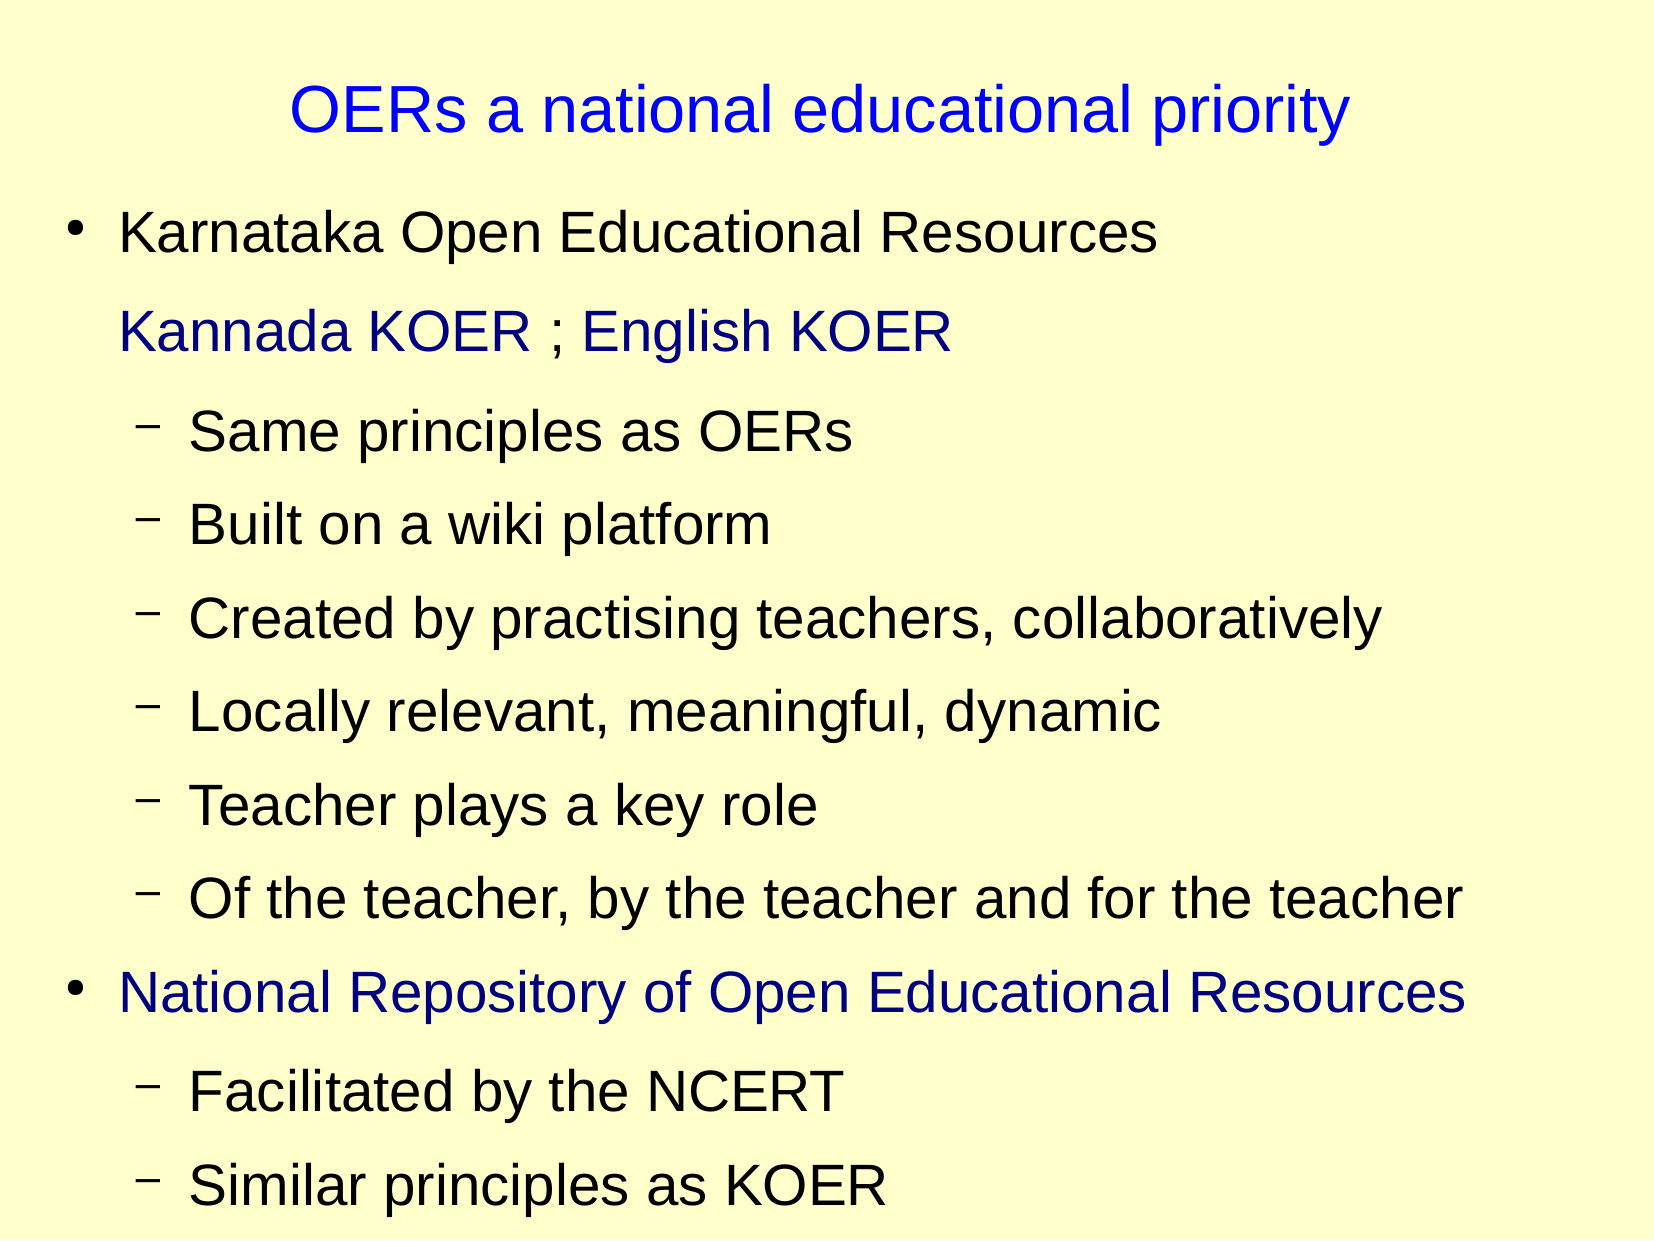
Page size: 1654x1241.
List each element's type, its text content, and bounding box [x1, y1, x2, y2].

list Karnataka Open Educational Resources Kannada KOER ; English KOER Same principles as OERs Built on a wiki platform Created by practising teachers, collaboratively Locally relevant, meaningful, dynamic Teacher plays a key role Of the teacher, by the teacher and for the teacher National Repository of Open Educational Resources Facilitated by the NCERT Similar principles as KOER [47, 190, 1583, 1241]
title OERs a national educational priority [47, 47, 1595, 170]
